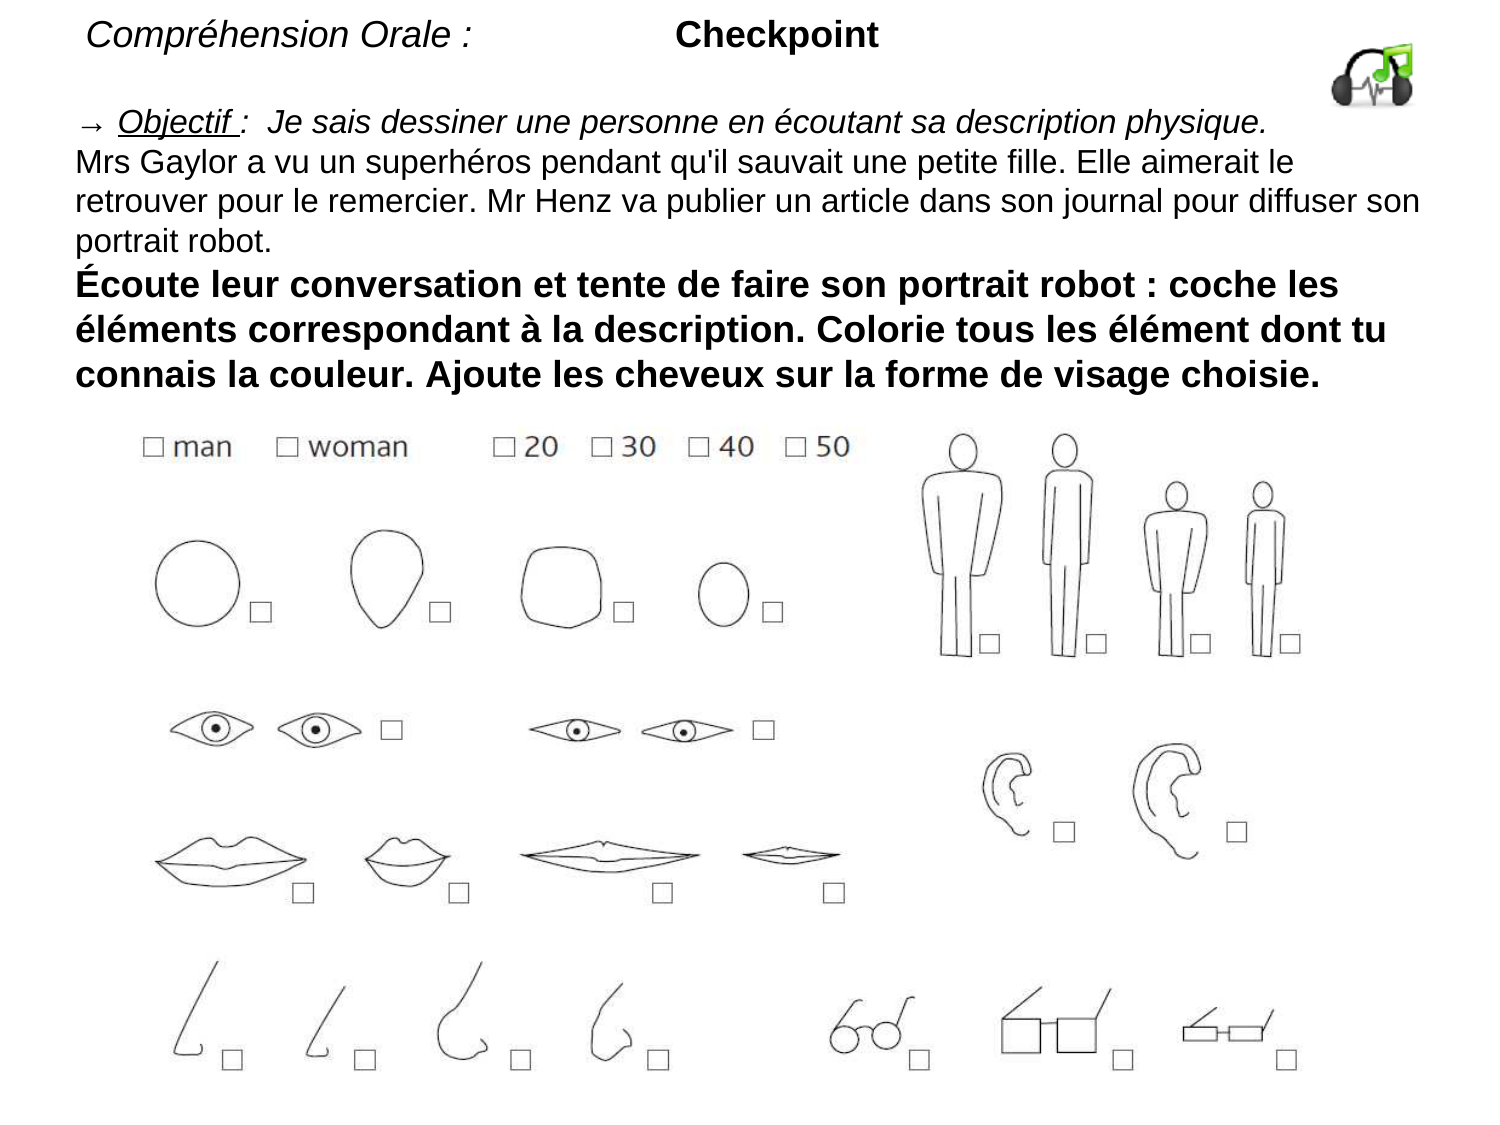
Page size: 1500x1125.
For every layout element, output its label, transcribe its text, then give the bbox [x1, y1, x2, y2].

picture [130, 402, 1332, 1105]
text_box Compréhension Orale : Checkpoint → Objectif : Je sais dessiner une personne en écoutant sa description physique. Mrs Gaylor a vu un superhéros pendant qu'il sauvait une petite fille. Elle aimerait le retrouver pour le remercier. Mr Henz va publier un article dans son journal pour diffuser son portrait robot. Écoute leur conversation et tente de faire son portrait robot : coche les éléments correspondant à la description. Colorie tous les élément dont tu connais la couleur. Ajoute les cheveux sur la forme de visage choisie. [60, 2, 1451, 402]
picture [1326, 34, 1420, 111]
